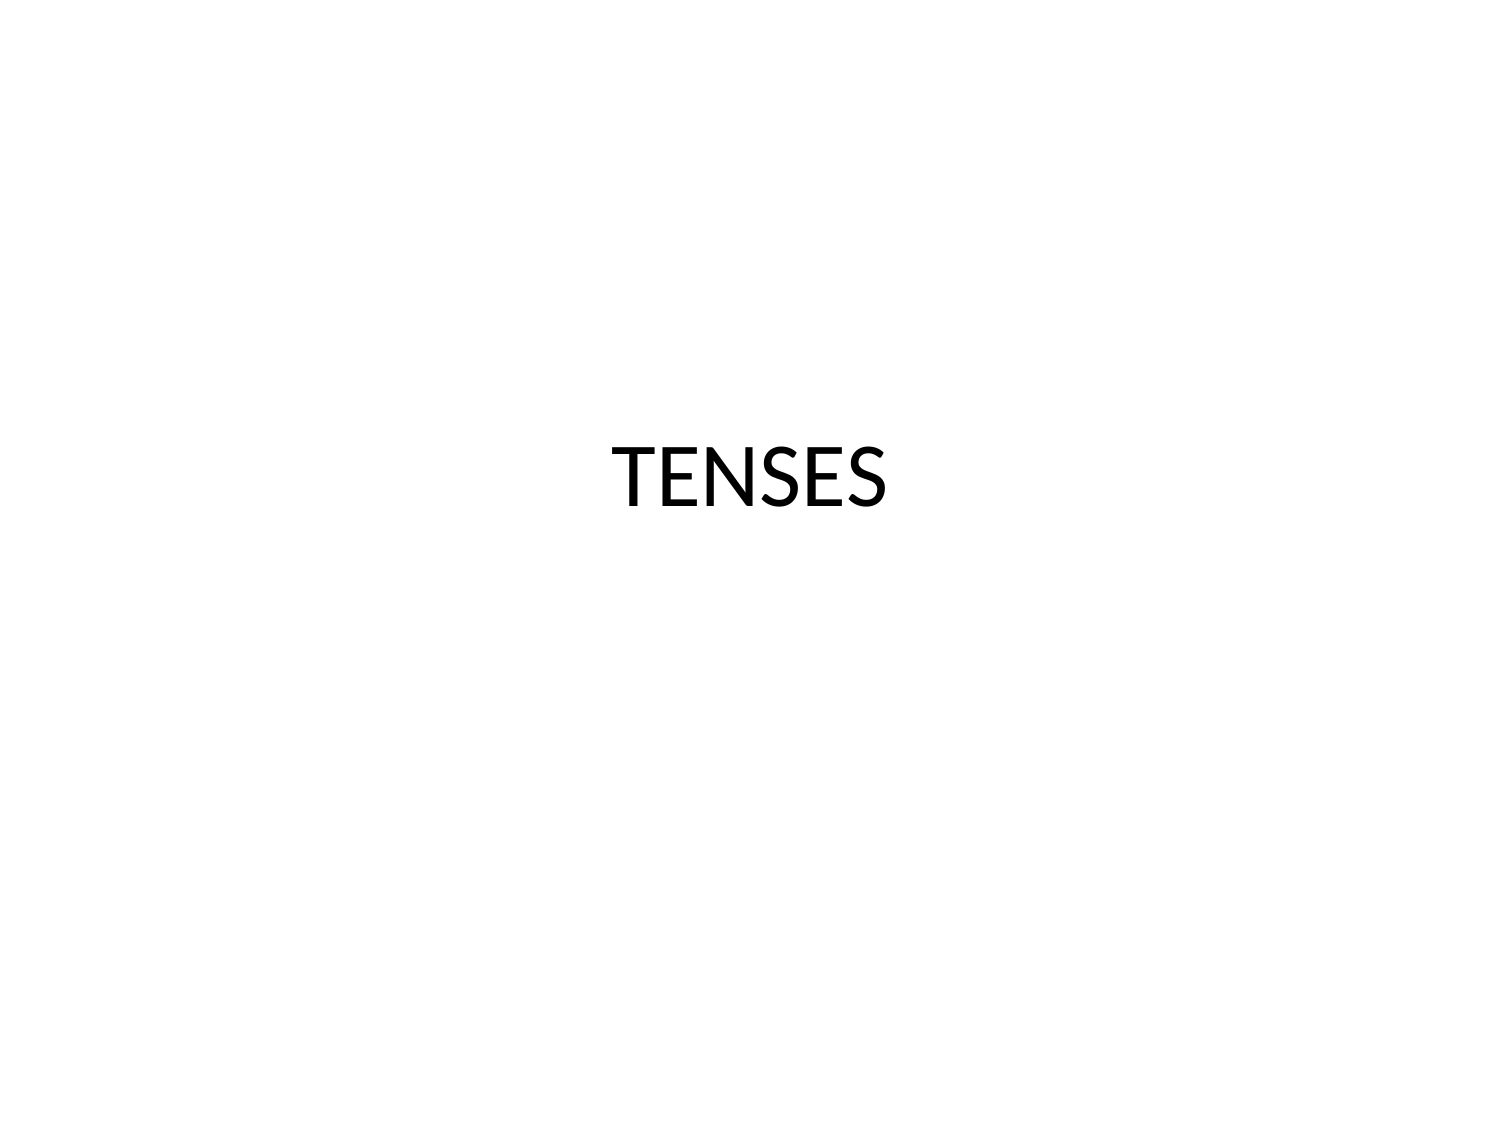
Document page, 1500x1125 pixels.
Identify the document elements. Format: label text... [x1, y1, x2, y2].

title TENSES [112, 349, 1388, 591]
